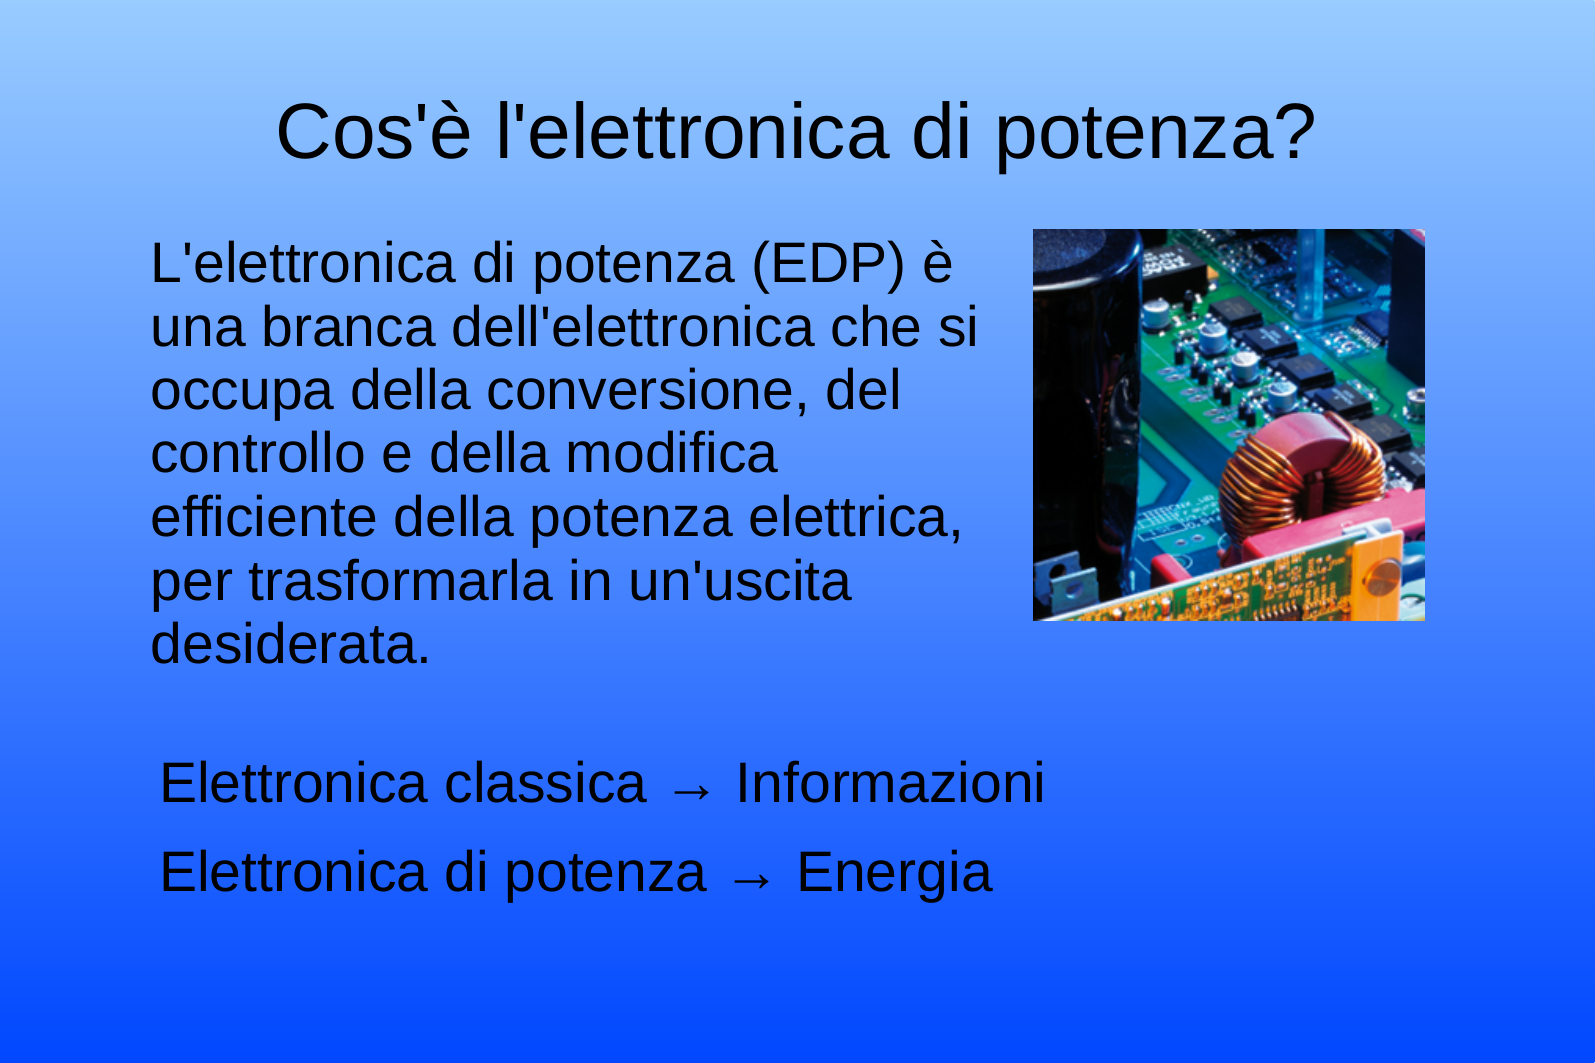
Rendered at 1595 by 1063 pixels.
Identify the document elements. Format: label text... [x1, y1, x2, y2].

picture [1033, 229, 1425, 621]
list L'elettronica di potenza (EDP) è una branca dell'elettronica che si occupa della conversione, del controllo e della modifica efficiente della potenza elettrica, per trasformarla in un'uscita desiderata. [79, 231, 1004, 674]
title Cos'è l'elettronica di potenza? [79, 42, 1515, 220]
list Elettronica classica → Informazioni Elettronica di potenza → Energia [88, 750, 1093, 916]
